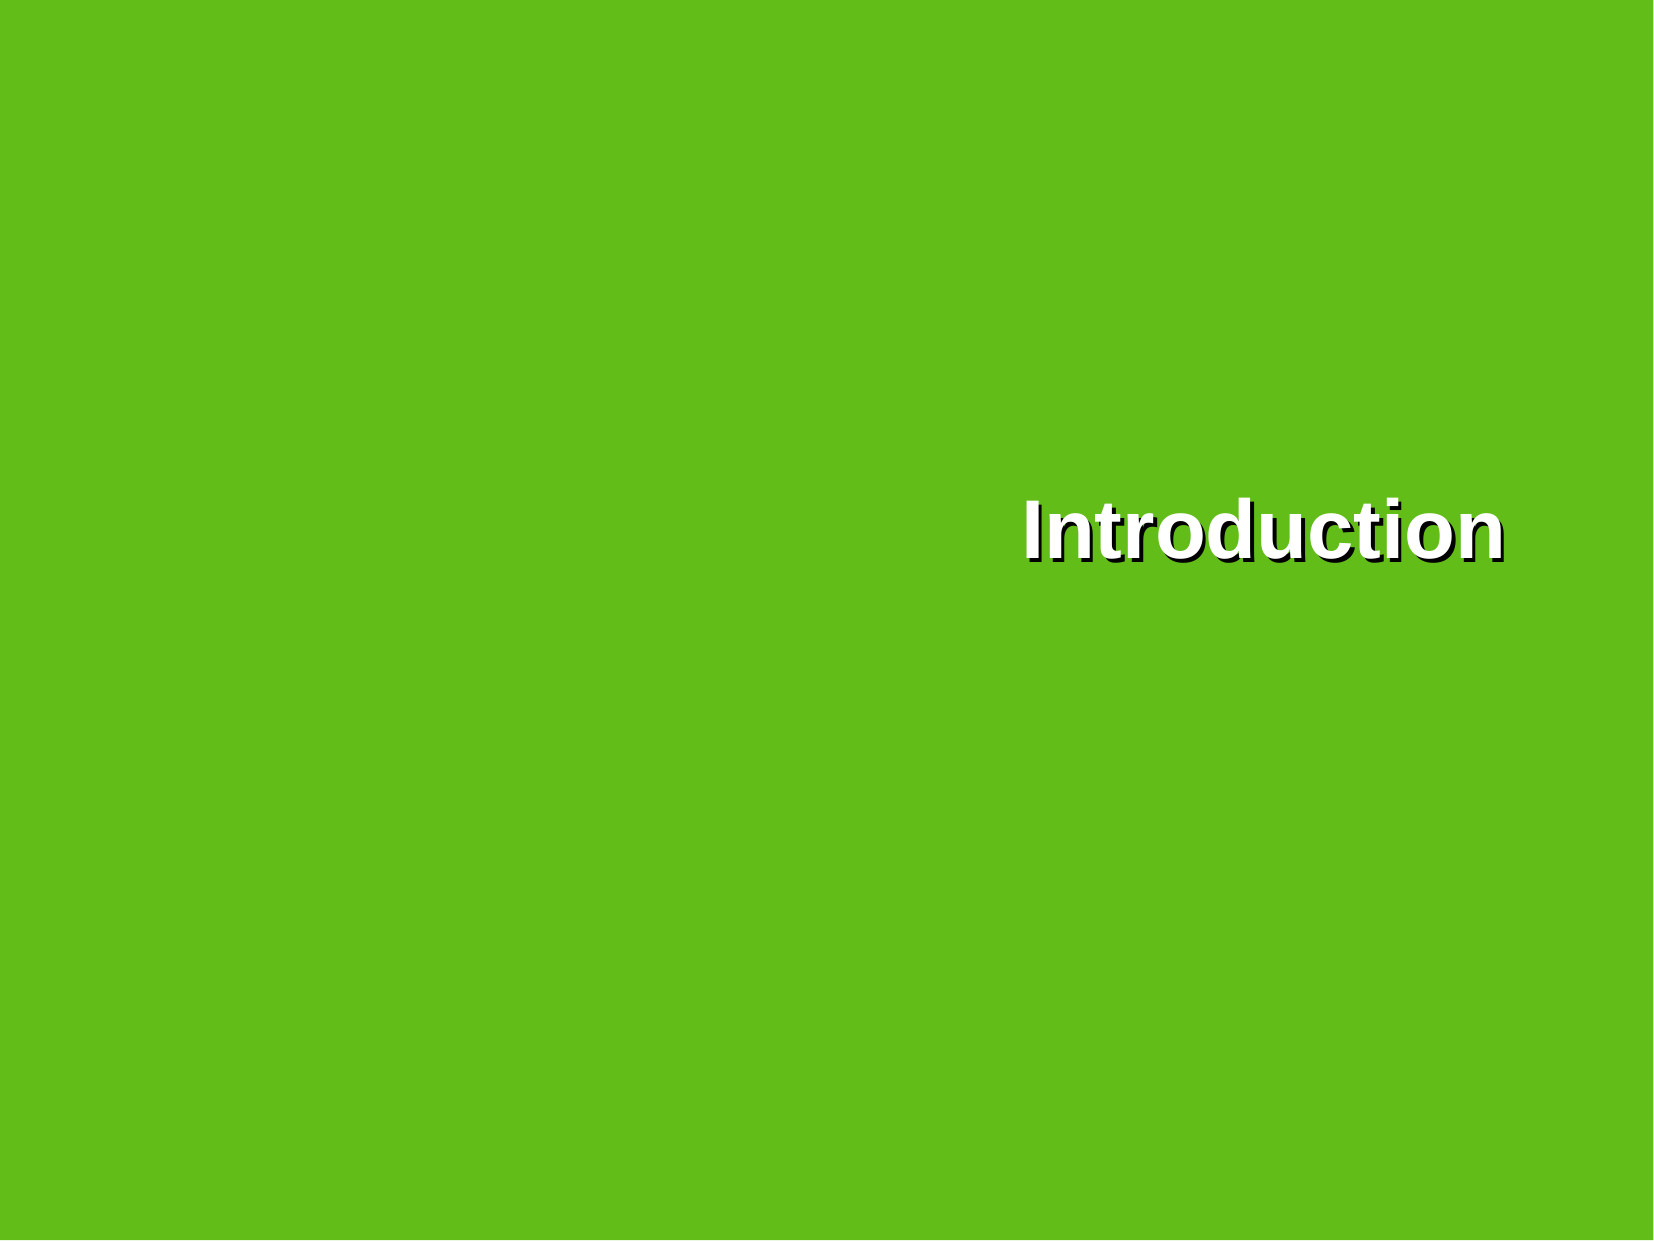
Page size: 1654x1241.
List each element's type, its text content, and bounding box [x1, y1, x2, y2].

title Introduction [271, 426, 1522, 633]
